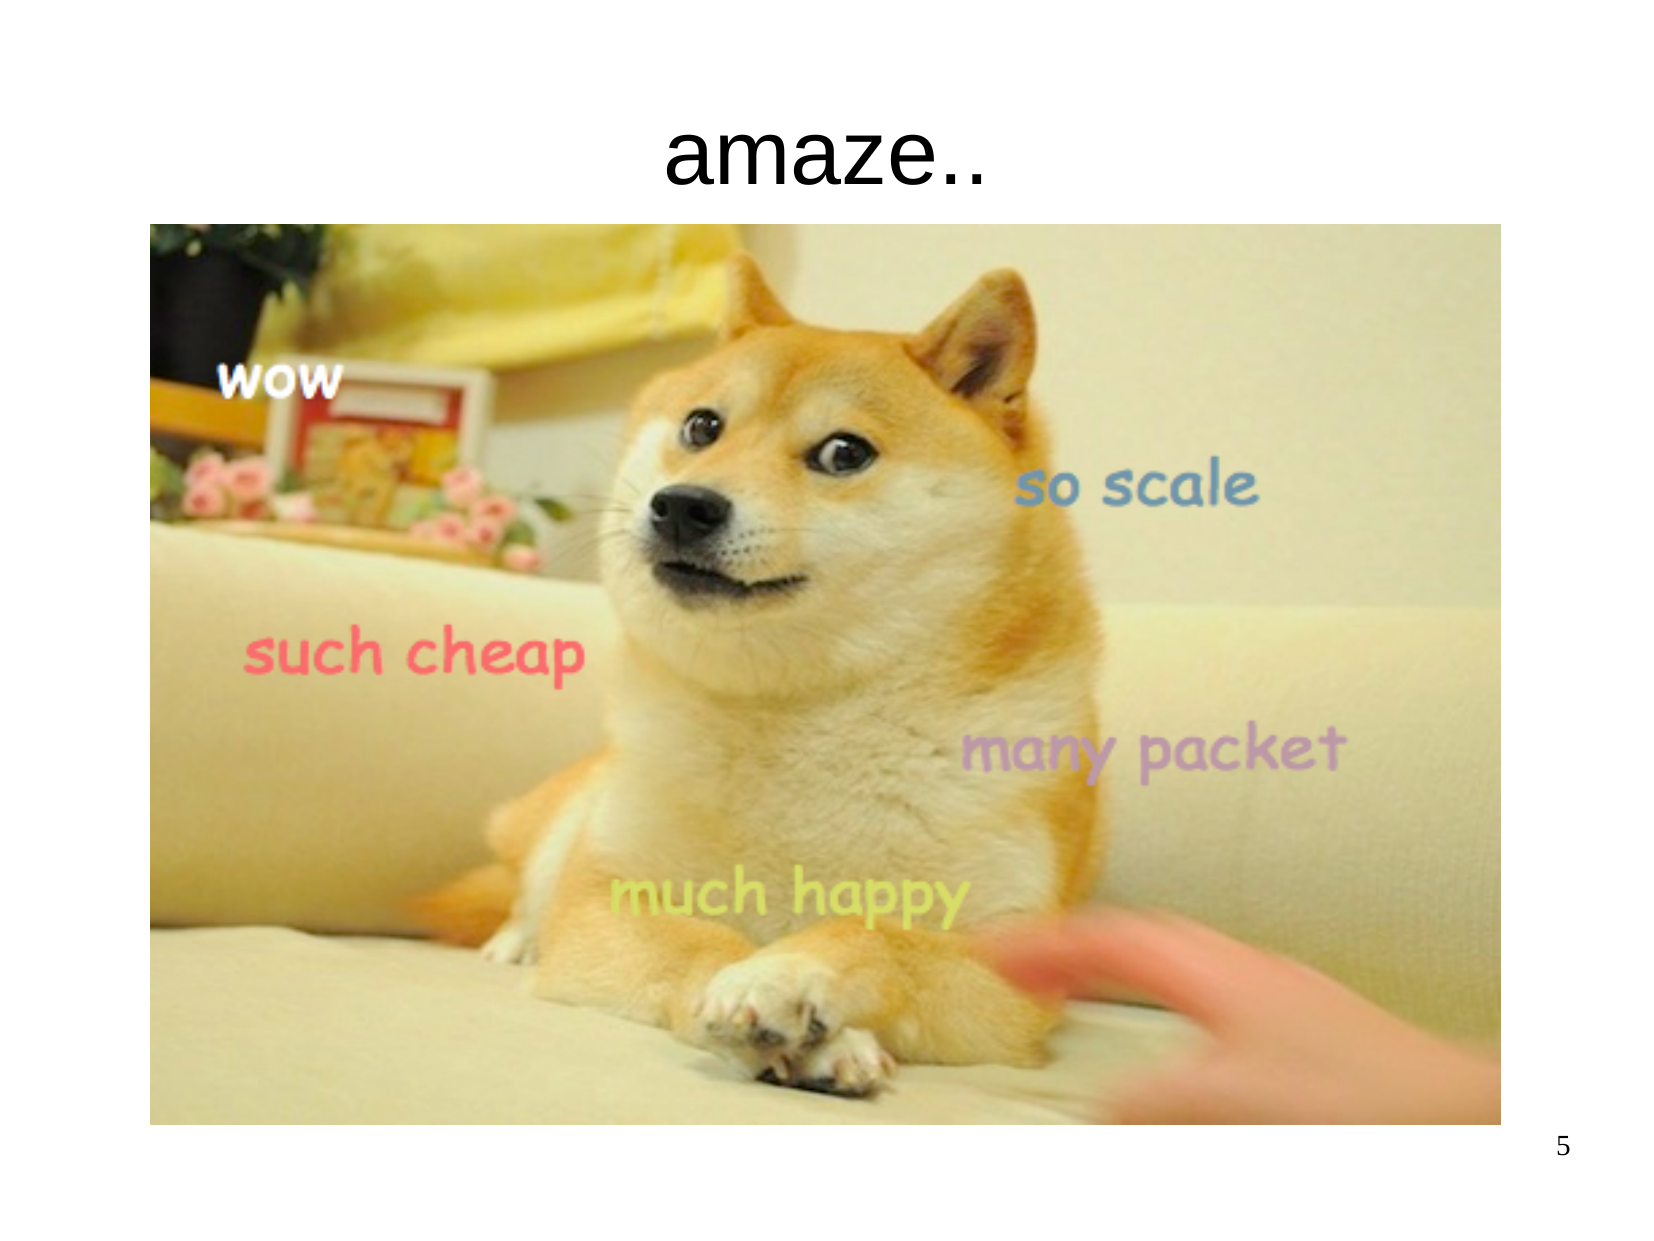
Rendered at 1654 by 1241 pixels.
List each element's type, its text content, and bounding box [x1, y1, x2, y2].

picture [150, 224, 1501, 1126]
title amaze.. [82, 56, 1571, 250]
